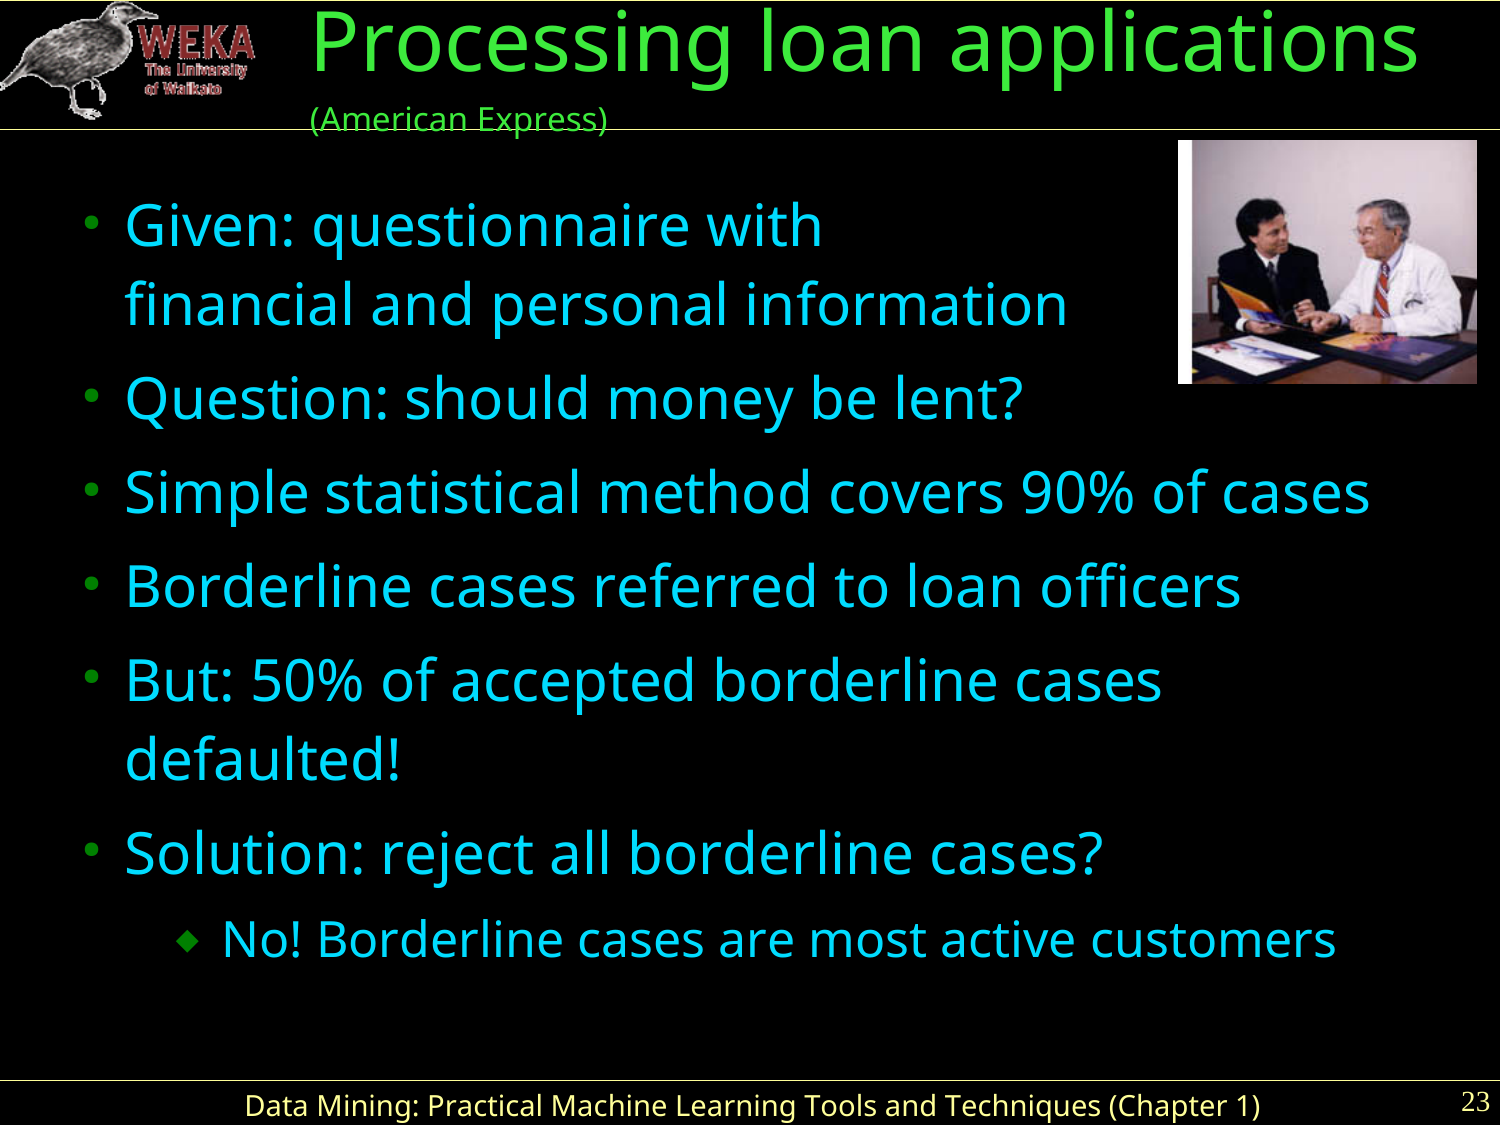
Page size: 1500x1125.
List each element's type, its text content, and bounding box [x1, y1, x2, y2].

title Processing loan applications (American Express) [295, 0, 1486, 178]
picture [0, 1, 266, 129]
picture [1178, 140, 1477, 384]
list Given: questionnaire with financial and personal information Question: should money be lent? Simple statistical method covers 90% of cases Borderline cases referred to loan officers But: 50% of accepted borderline cases defaulted! Solution: reject all borderline cases? No! Borderline cases are most active customers [67, 177, 1418, 1093]
